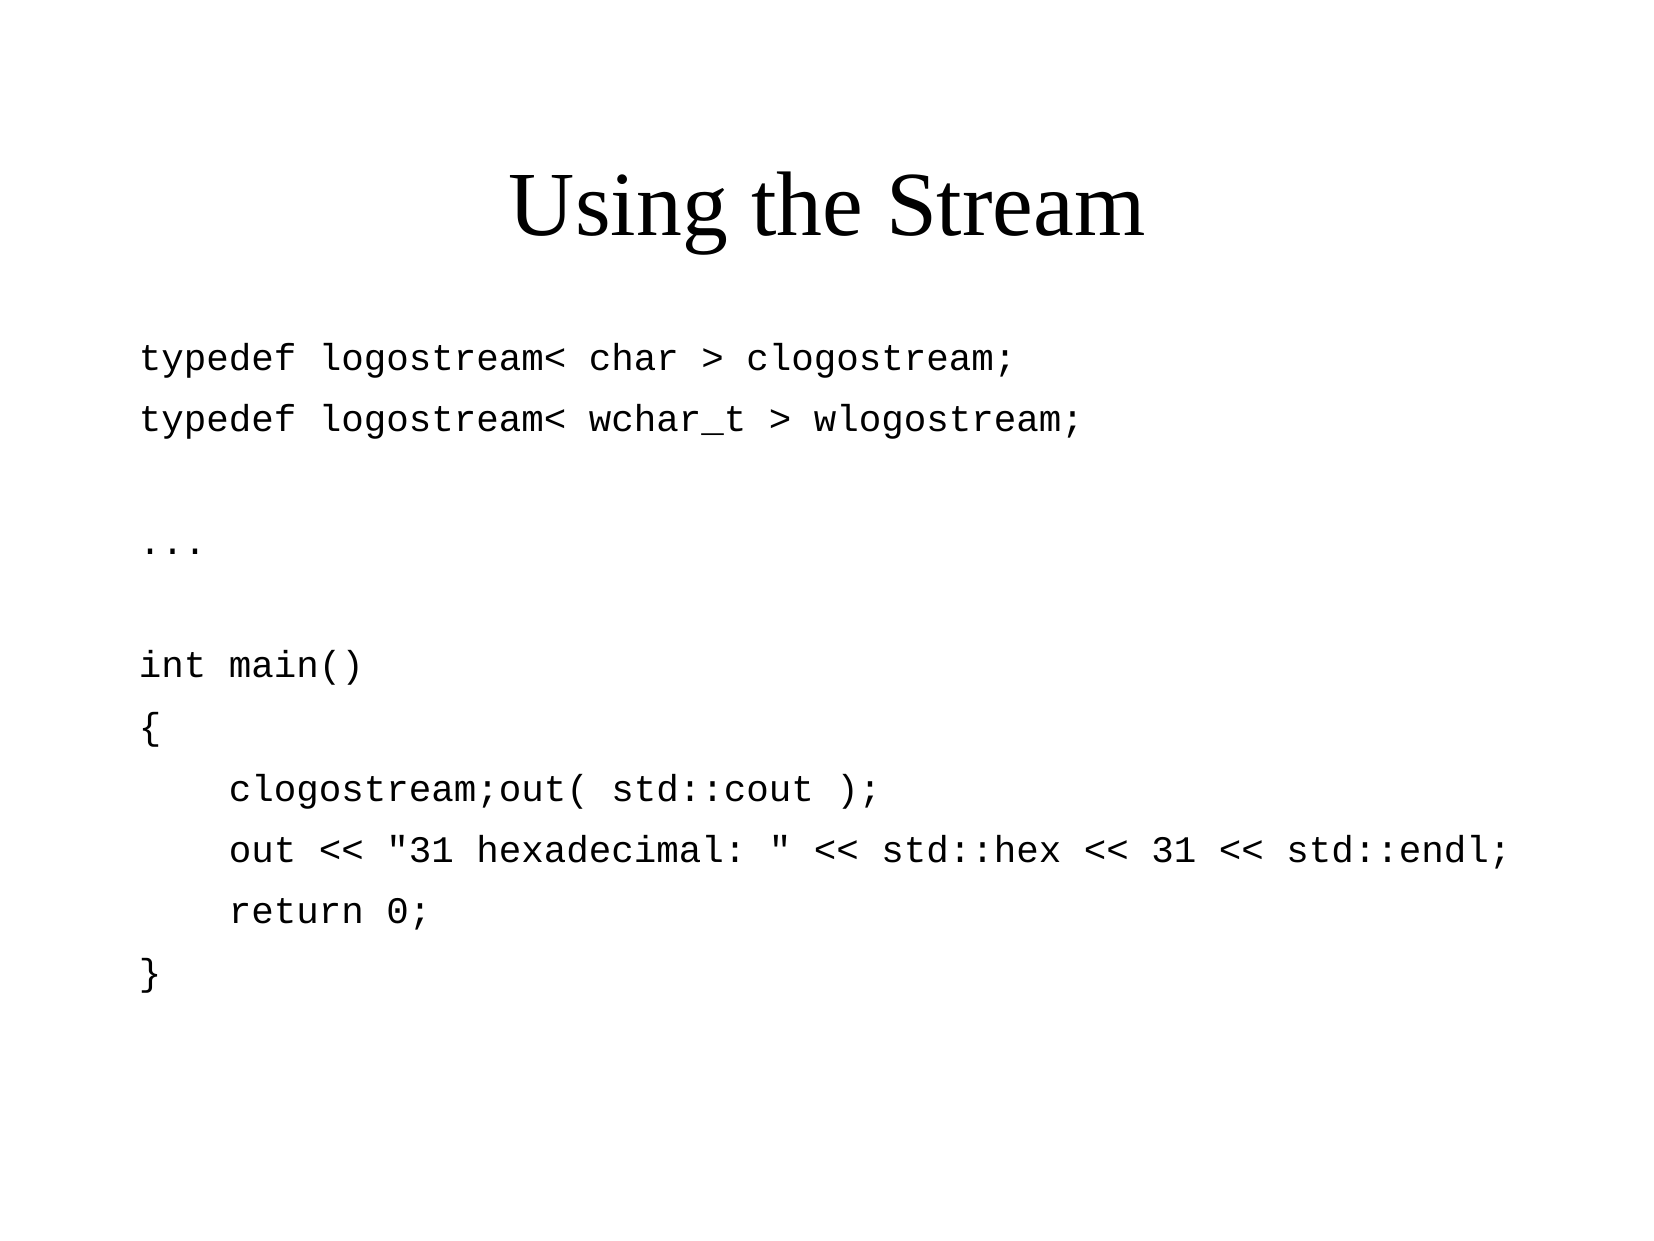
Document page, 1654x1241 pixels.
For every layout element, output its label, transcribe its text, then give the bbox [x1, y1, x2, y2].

list typedef logostream< char > clogostream; typedef logostream< wchar_t > wlogostream; ... int main() { clogostream;out( std::cout ); out << "31 hexadecimal: " << std::hex << 31 << std::endl; return 0; } [121, 344, 1534, 1126]
title Using the Stream [121, 102, 1534, 310]
